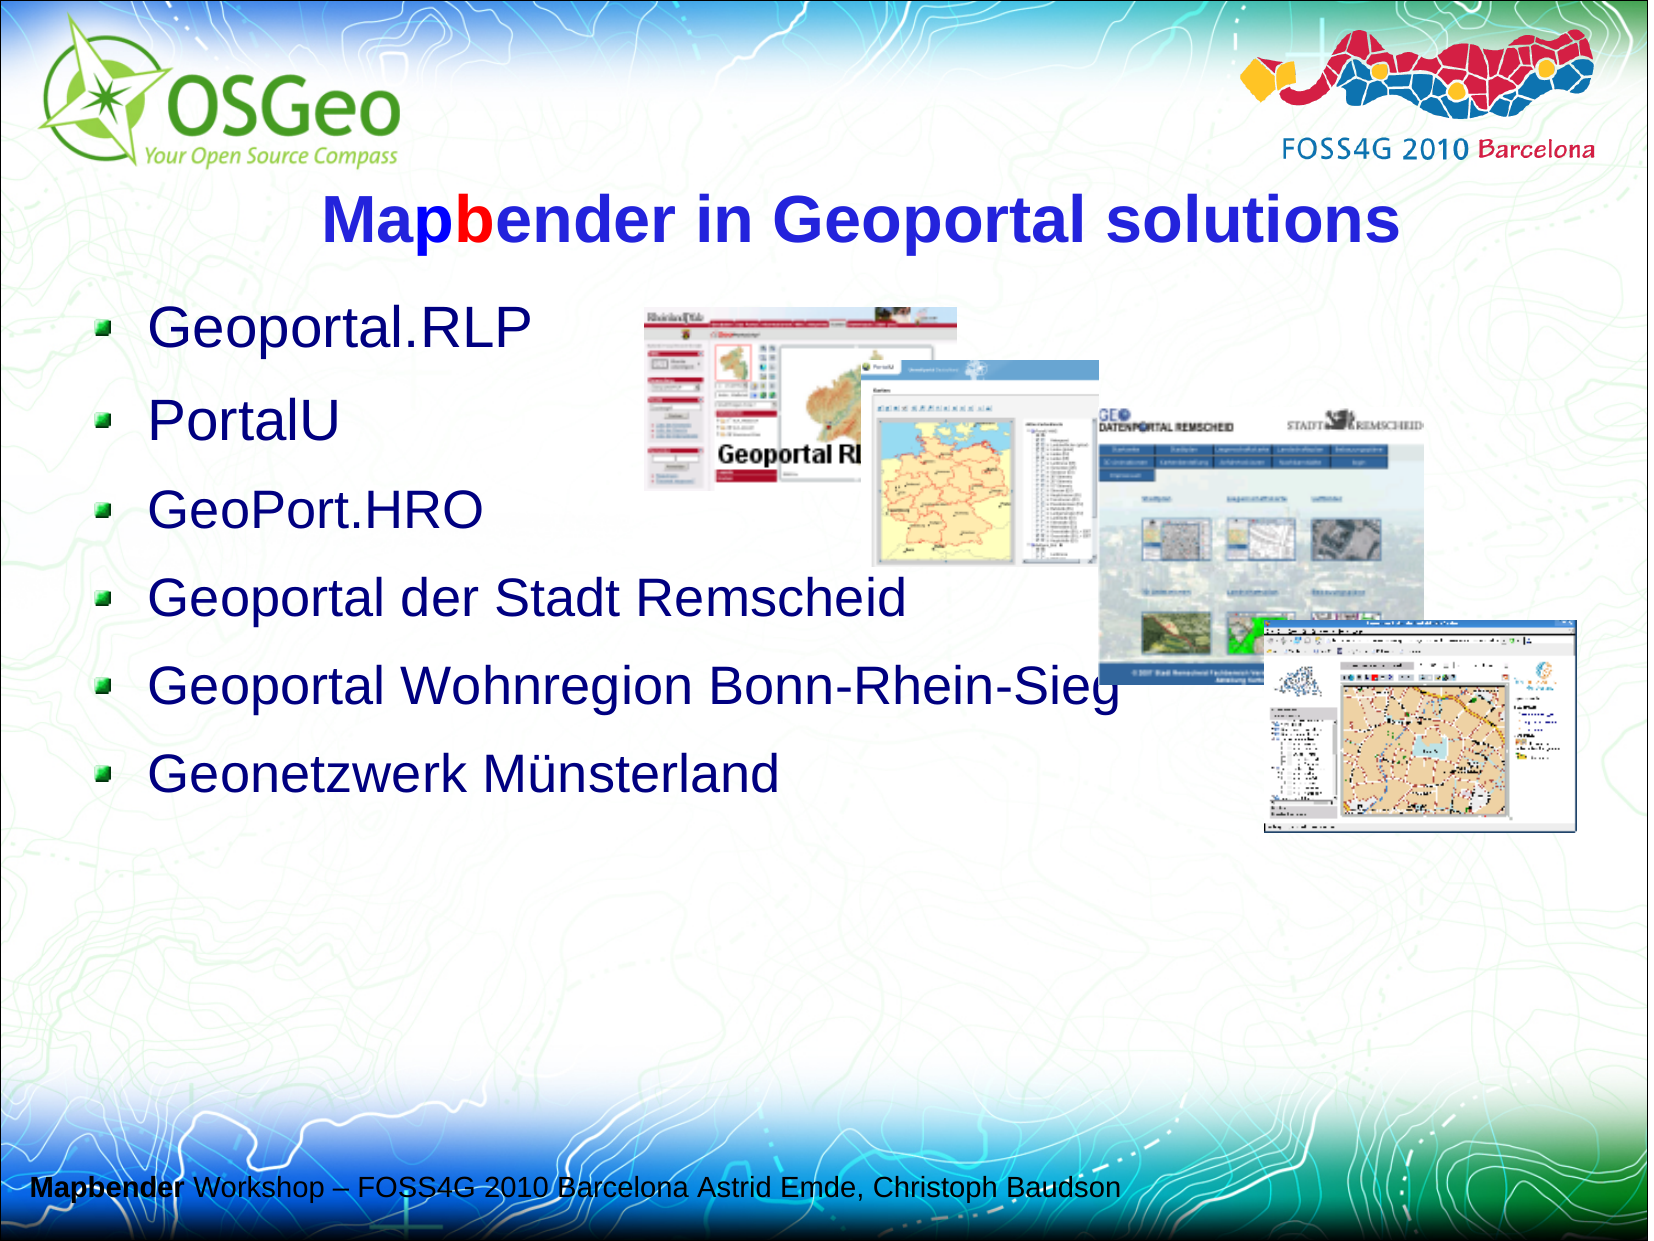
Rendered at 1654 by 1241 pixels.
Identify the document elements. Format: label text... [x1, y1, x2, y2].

picture [1, 1, 1647, 1240]
list Geoportal.RLP PortalU GeoPort.HRO Geoportal der Stadt Remscheid Geoportal Wohnregion Bonn-Rhein-Sieg Geonetzwerk Münsterland [76, 295, 1565, 1114]
title Mapbender in Geoportal solutions [118, 132, 1607, 308]
